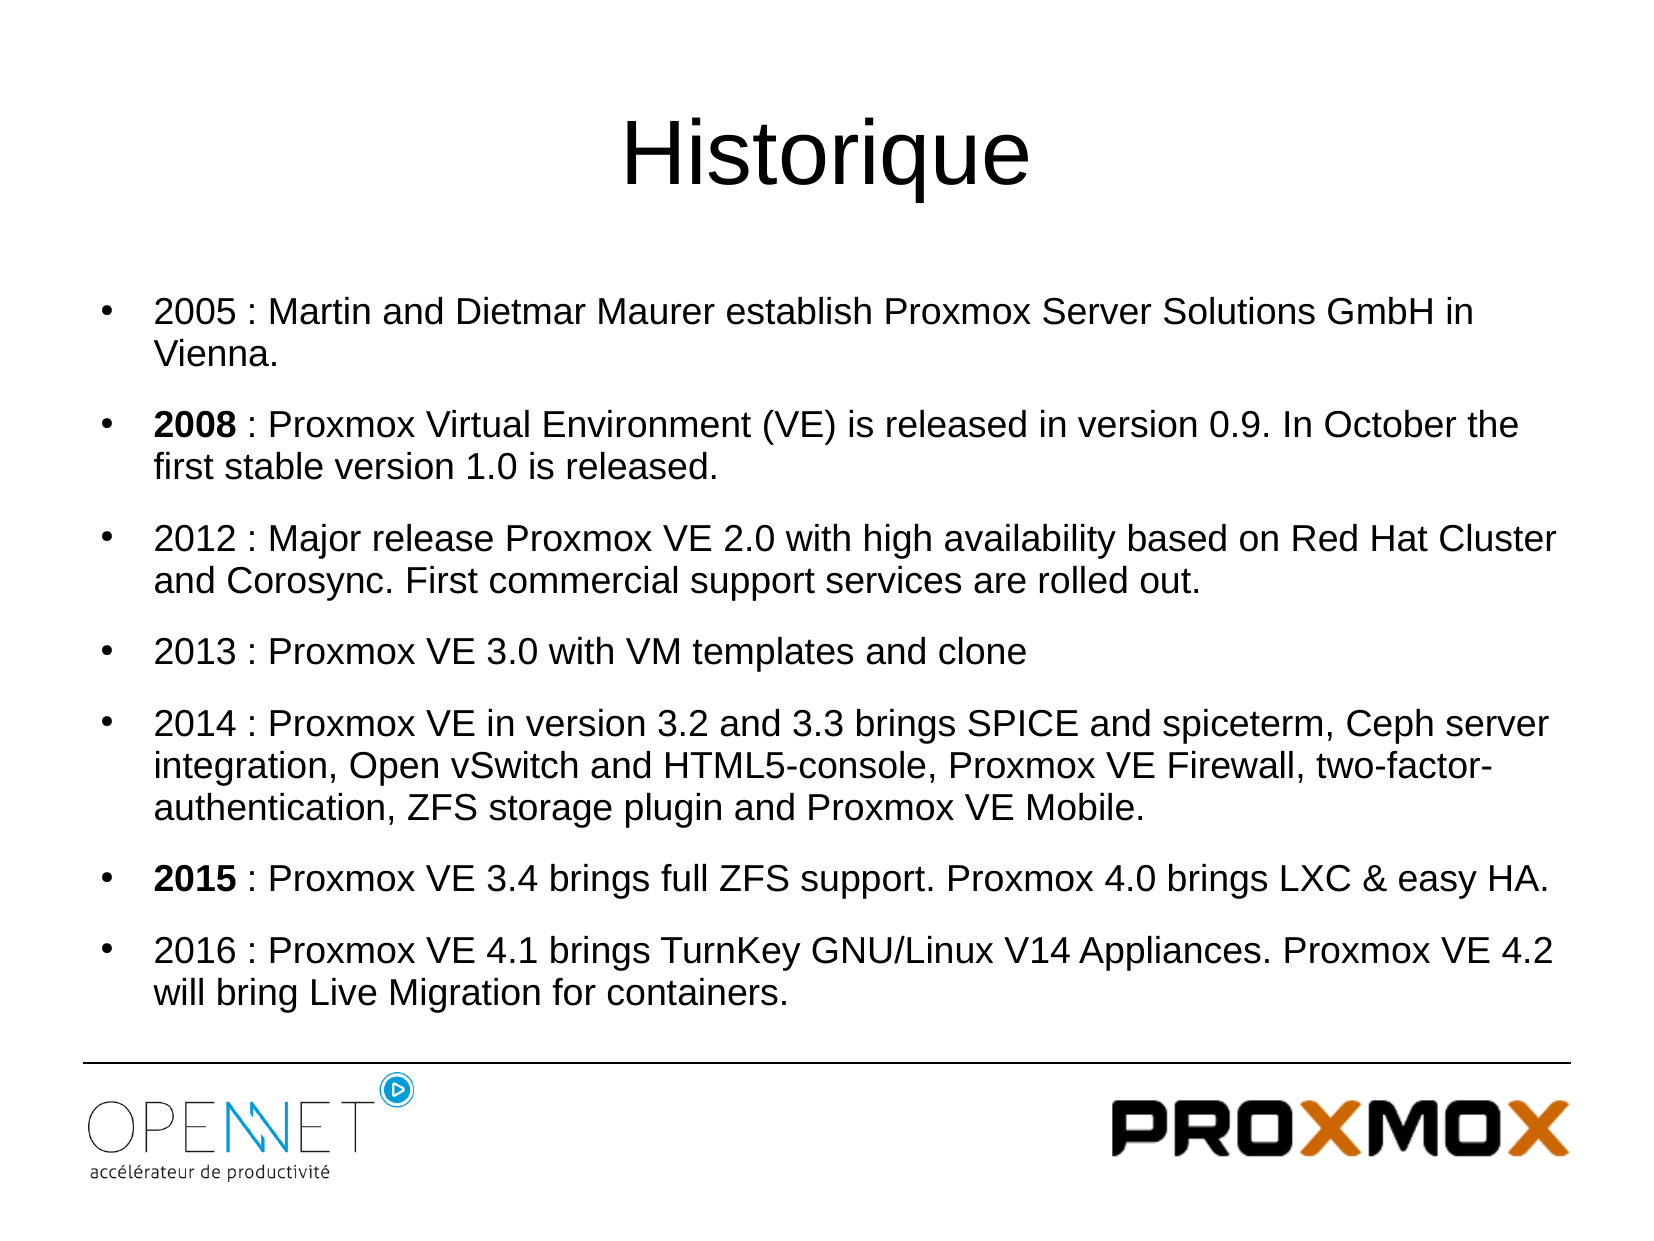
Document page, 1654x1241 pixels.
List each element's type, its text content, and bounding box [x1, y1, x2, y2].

title Historique [82, 49, 1571, 257]
picture [88, 1072, 414, 1182]
list 2005 : Martin and Dietmar Maurer establish Proxmox Server Solutions GmbH in Vienna. 2008 : Proxmox Virtual Environment (VE) is released in version 0.9. In October the first stable version 1.0 is released. 2012 : Major release Proxmox VE 2.0 with high availability based on Red Hat Cluster and Corosync. First commercial support services are rolled out. 2013 : Proxmox VE 3.0 with VM templates and clone 2014 : Proxmox VE in version 3.2 and 3.3 brings SPICE and spiceterm, Ceph server integration, Open vSwitch and HTML5-console, Proxmox VE Firewall, two-factor-authentication, ZFS storage plugin and Proxmox VE Mobile. 2015 : Proxmox VE 3.4 brings full ZFS support. Proxmox 4.0 brings LXC & easy HA. 2016 : Proxmox VE 4.1 brings TurnKey GNU/Linux V14 Appliances. Proxmox VE 4.2 will bring Live Migration for containers. [82, 290, 1571, 1017]
picture [1111, 1099, 1571, 1158]
